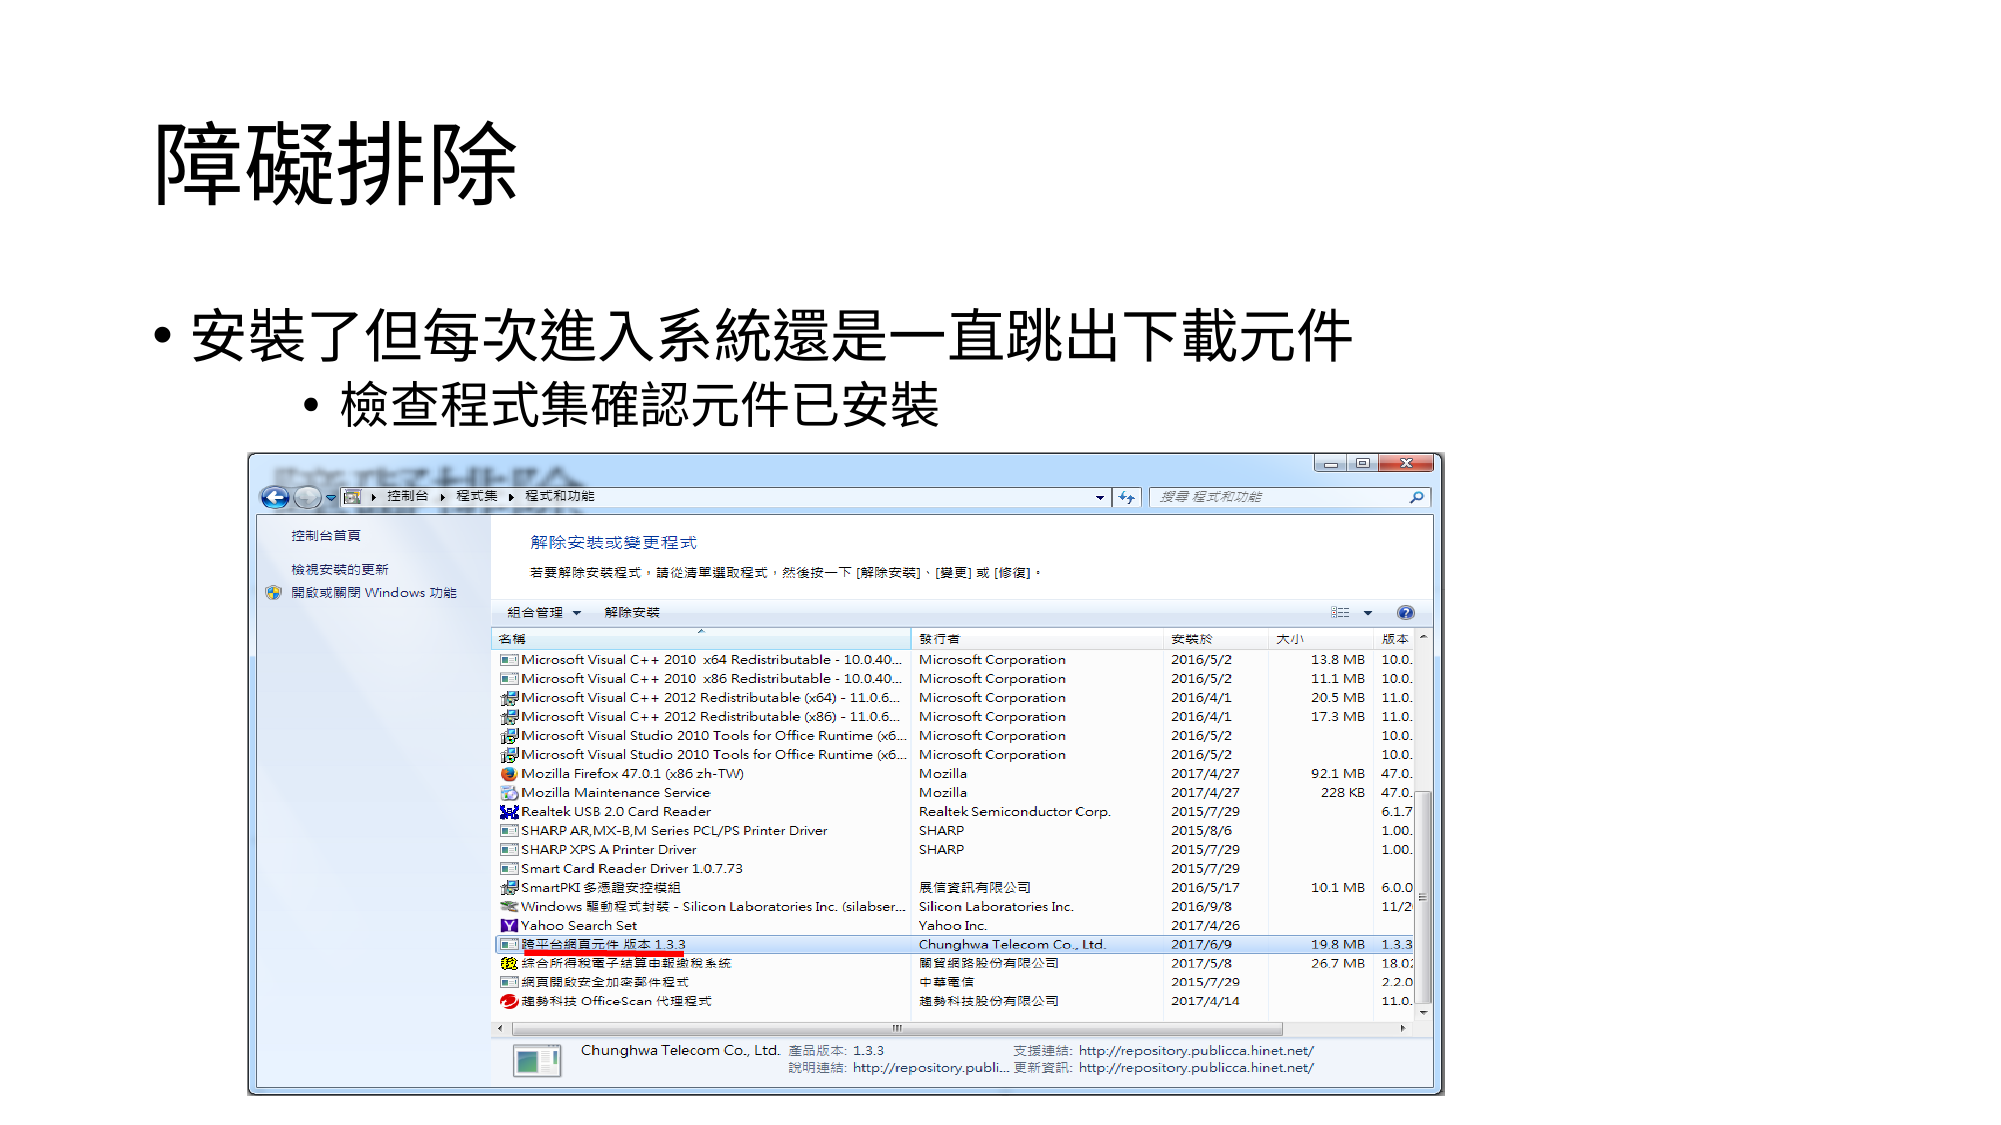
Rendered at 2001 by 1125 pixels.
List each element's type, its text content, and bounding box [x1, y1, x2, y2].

picture [247, 452, 1445, 1096]
title 障礙排除 [137, 59, 1863, 278]
list 安裝了但每次進入系統還是一直跳出下載元件 檢查程式集確認元件已安裝 [137, 299, 1863, 1014]
